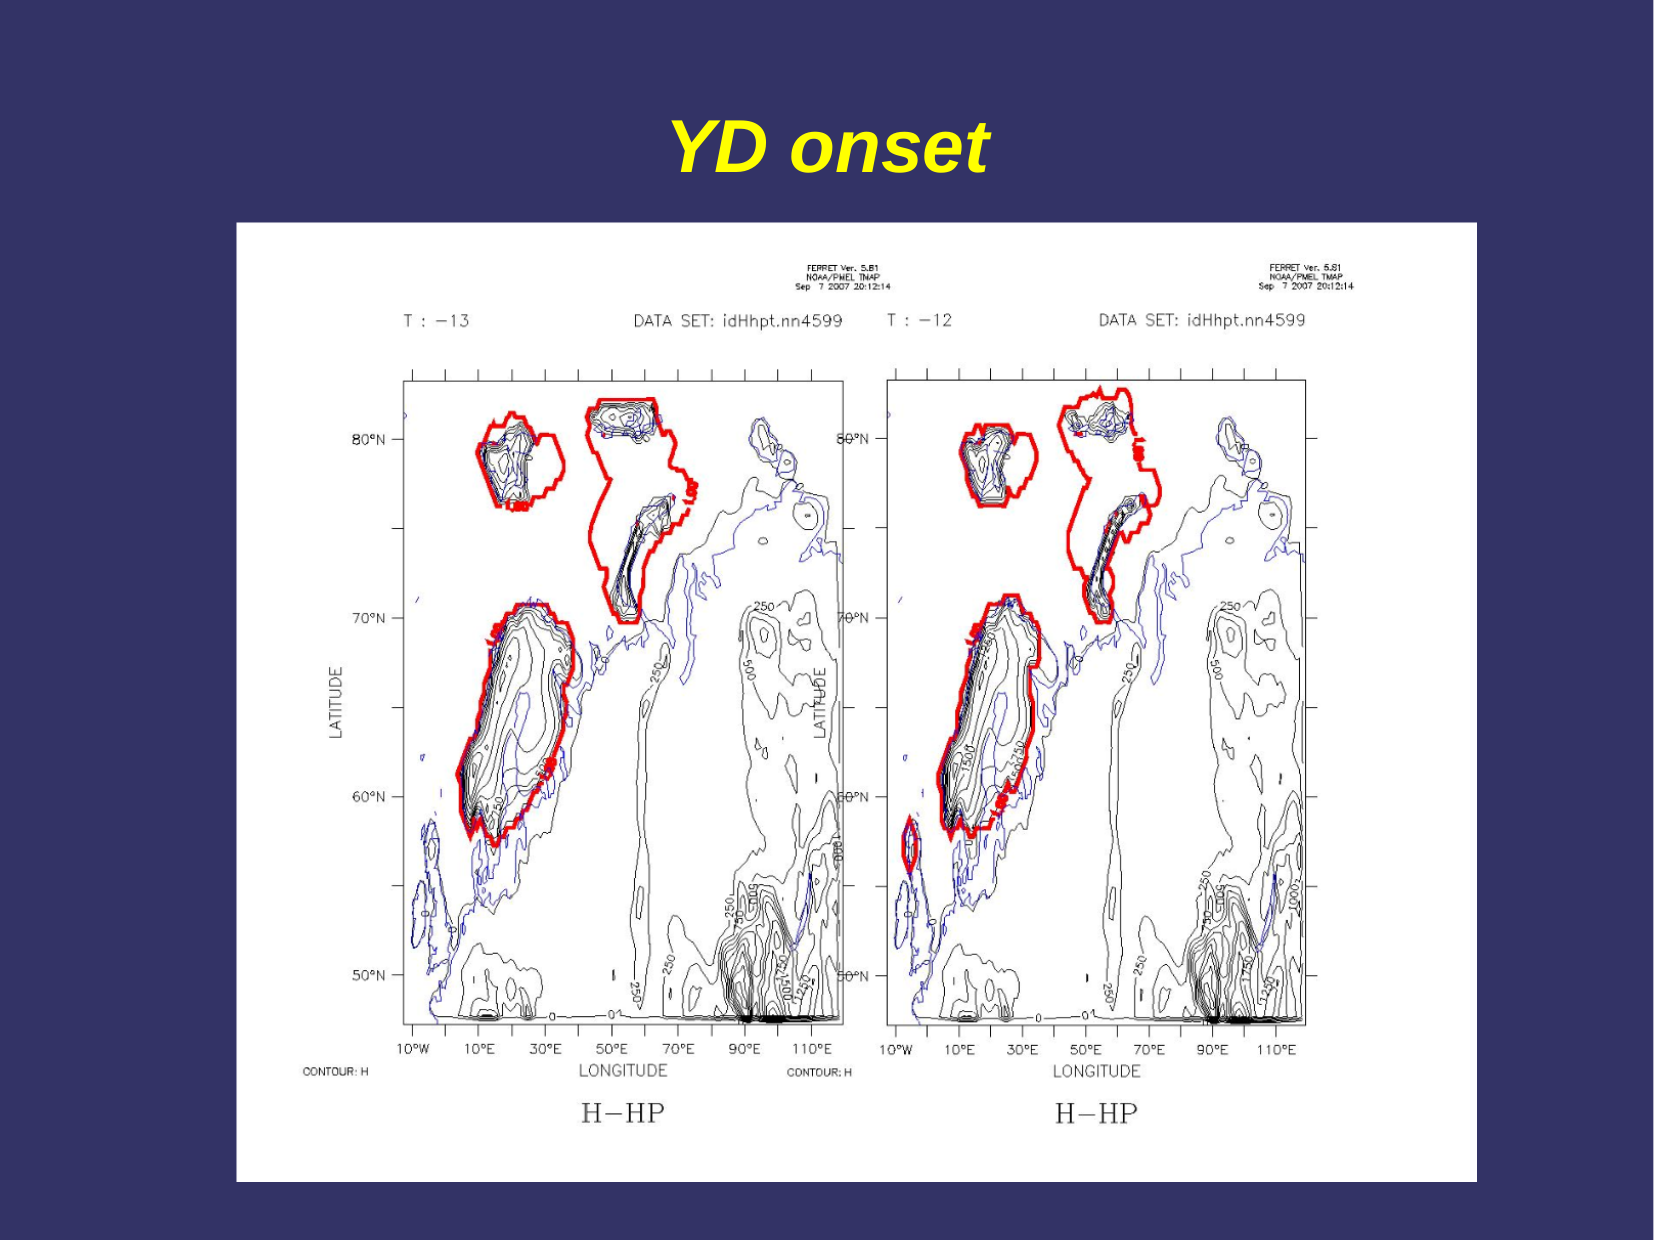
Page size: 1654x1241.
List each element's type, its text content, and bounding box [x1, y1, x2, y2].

picture [236, 222, 1477, 1182]
title YD onset [121, 57, 1534, 243]
